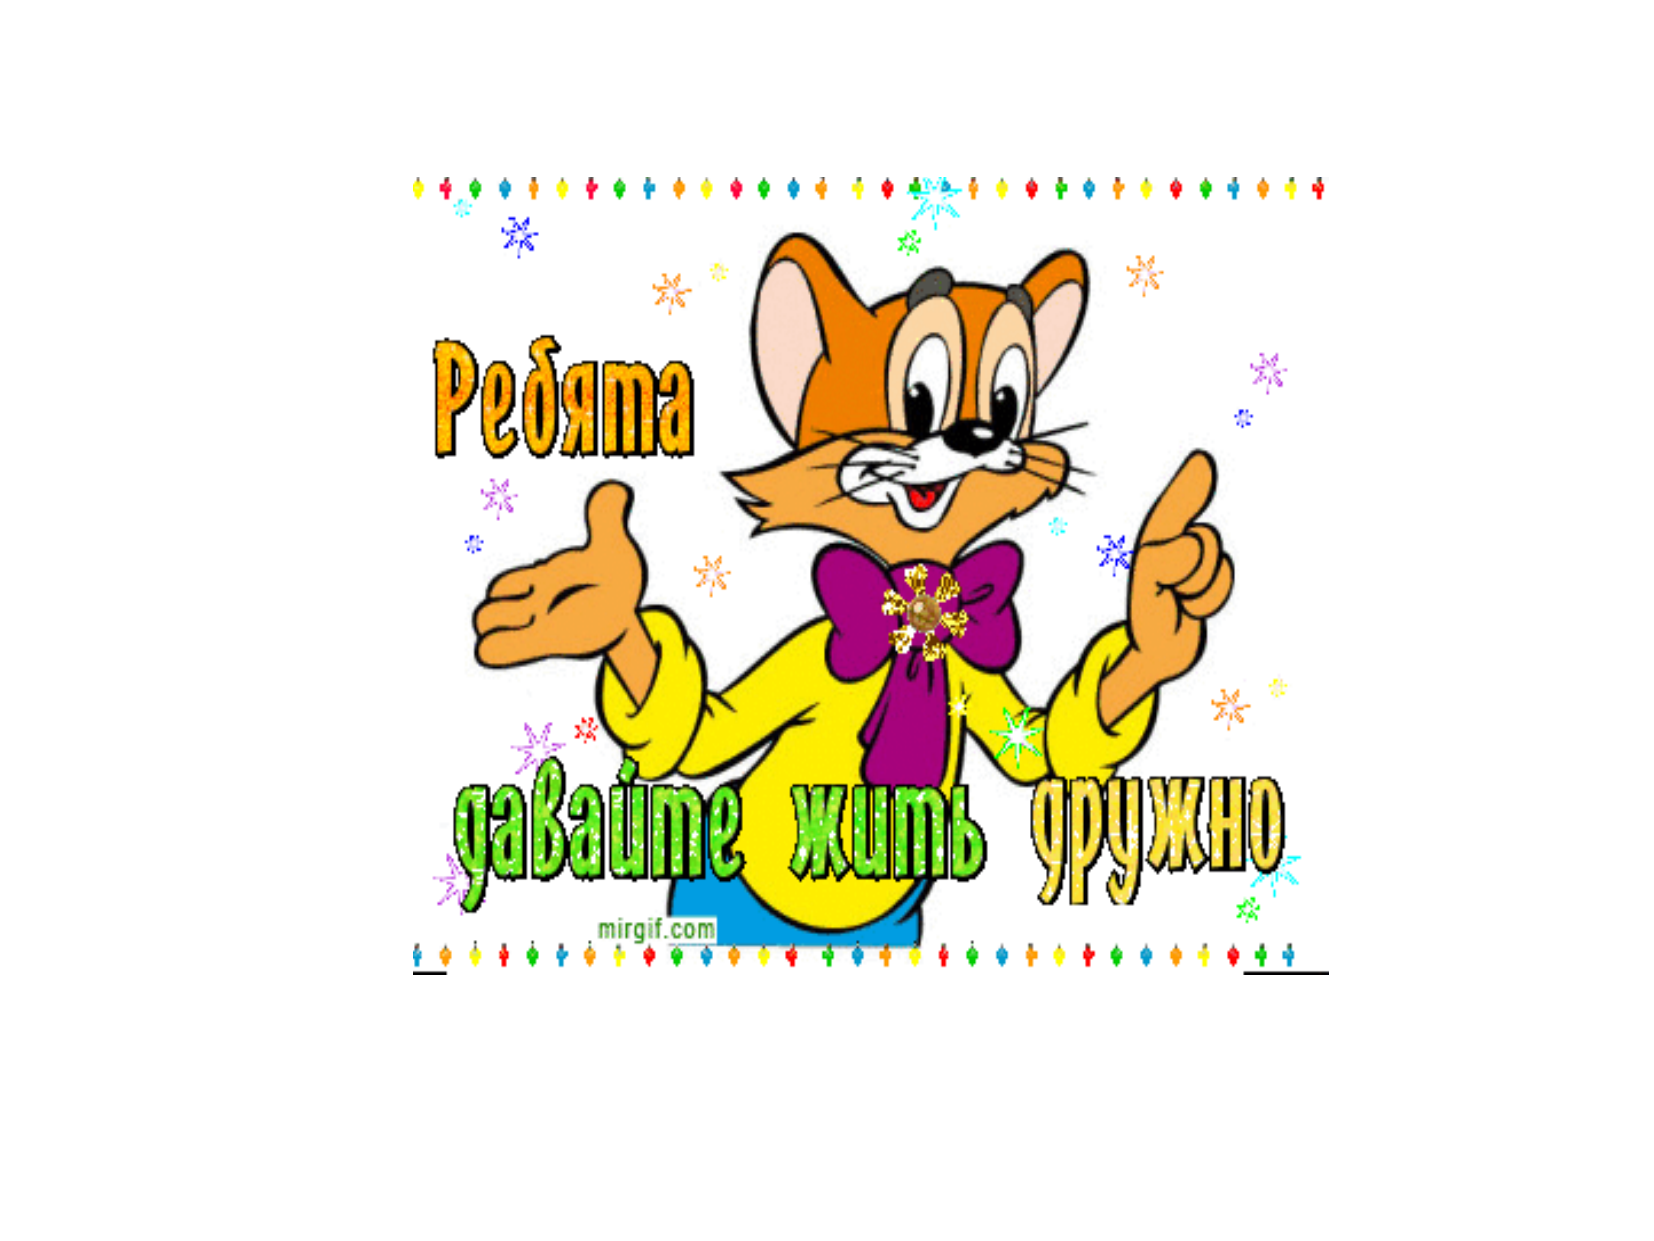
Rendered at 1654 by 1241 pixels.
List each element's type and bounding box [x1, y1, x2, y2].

picture [413, 177, 1329, 975]
